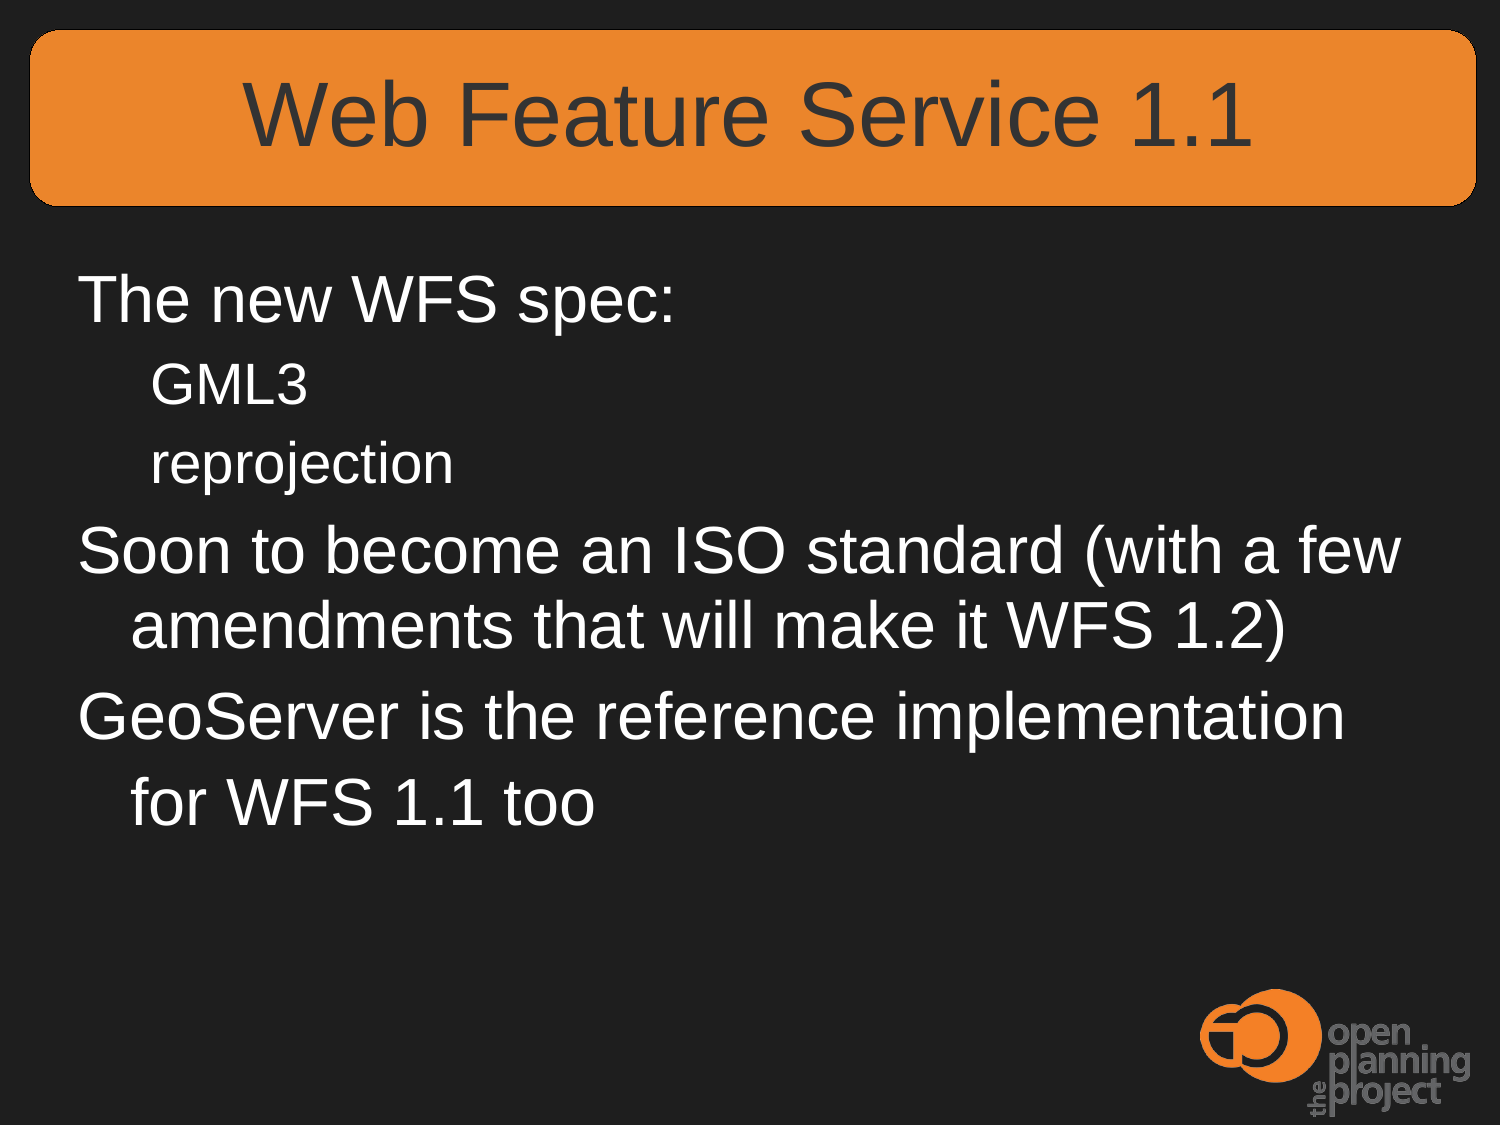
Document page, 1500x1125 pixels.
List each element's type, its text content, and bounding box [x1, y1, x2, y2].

picture [1200, 989, 1470, 1117]
title Web Feature Service 1.1 [74, 35, 1425, 207]
list The new WFS spec: GML3 reprojection Soon to become an ISO standard (with a few amendments that will make it WFS 1.2) GeoServer is the reference implementation for WFS 1.1 too‏ [74, 262, 1425, 991]
